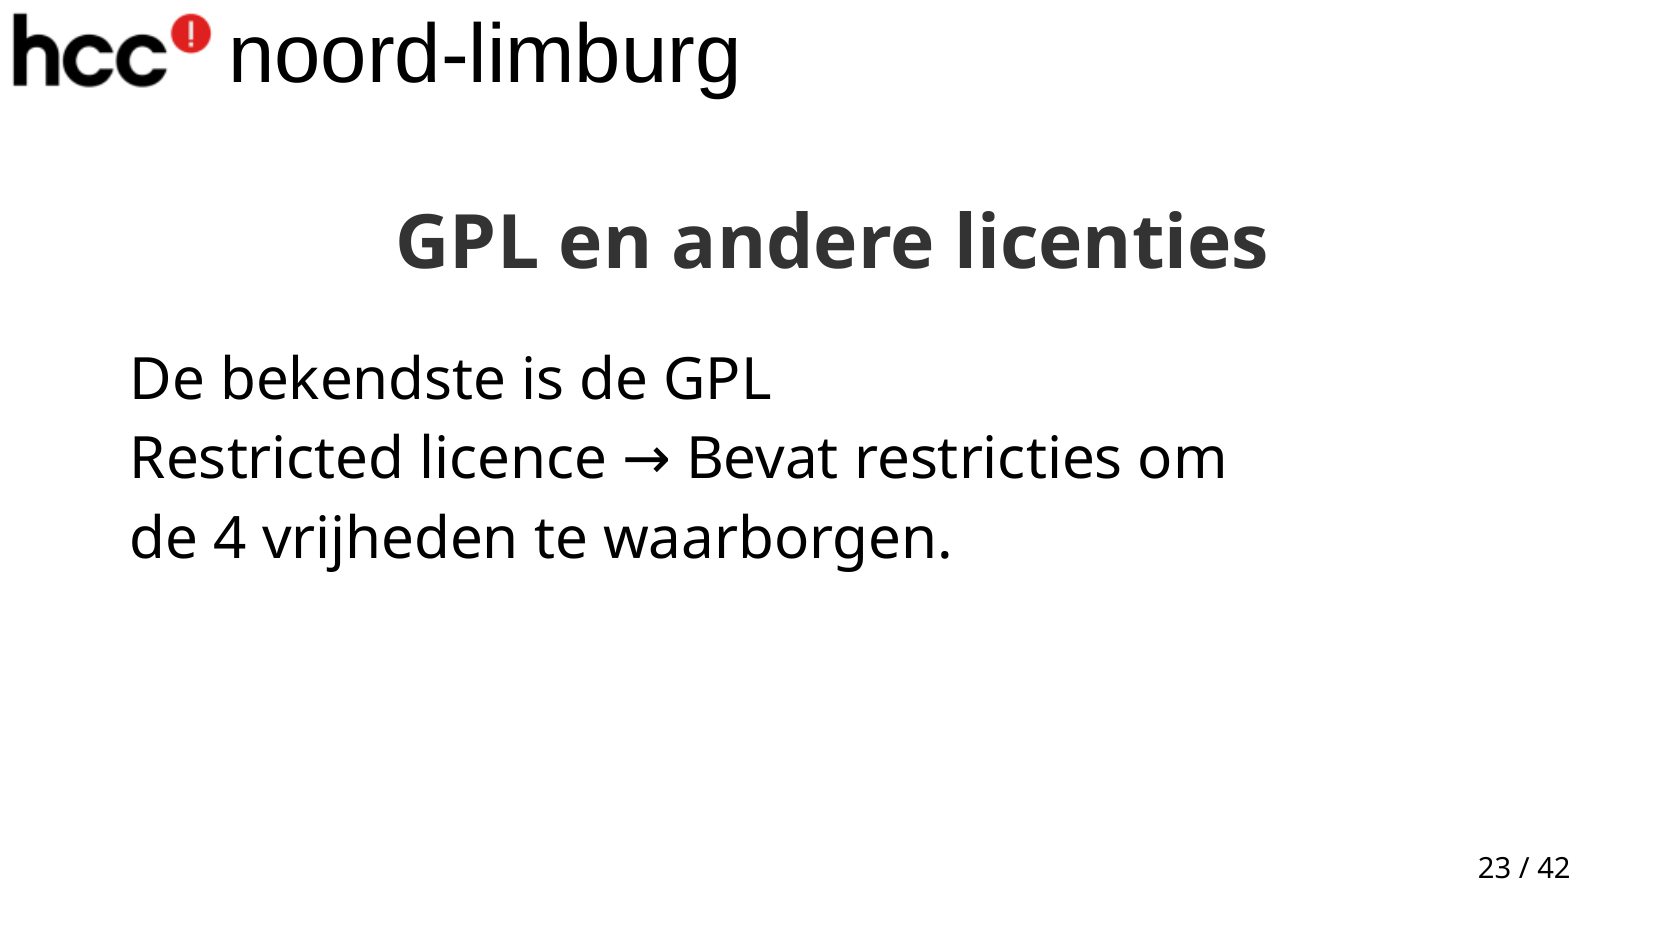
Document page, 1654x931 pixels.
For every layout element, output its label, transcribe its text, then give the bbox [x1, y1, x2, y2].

picture [11, 11, 214, 91]
subtitle De bekendste is de GPL Restricted licence → Bevat restricties om de 4 vrijheden te waarborgen. [129, 286, 1264, 626]
title GPL en andere licenties [129, 150, 1536, 328]
